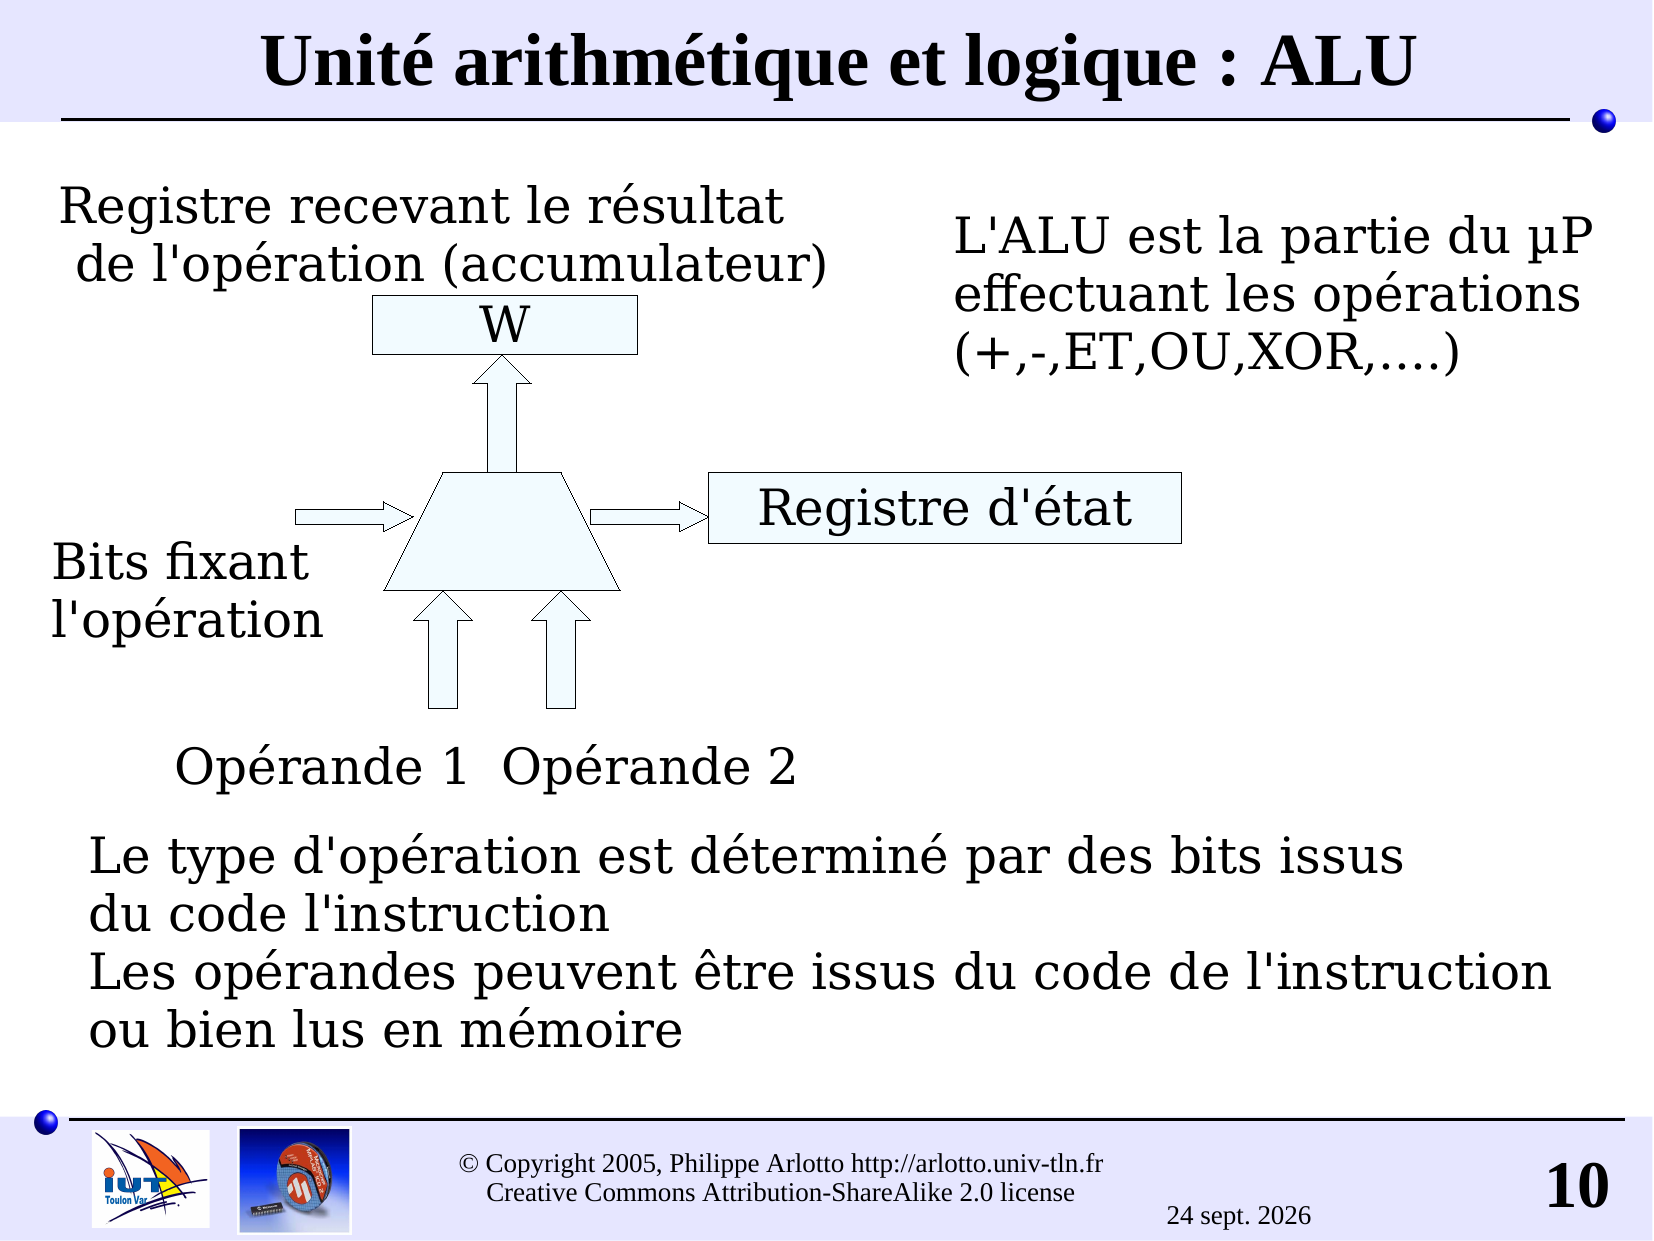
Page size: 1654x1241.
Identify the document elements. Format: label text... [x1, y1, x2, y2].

title Unité arithmétique et logique : ALU [95, 14, 1585, 107]
text_box [383, 355, 621, 709]
picture [237, 1126, 352, 1235]
text_box Opérande 2 [501, 738, 800, 797]
text_box L'ALU est la partie du µP effectuant les opérations (+,-,ET,OU,XOR,....) [953, 206, 1595, 443]
text_box [590, 501, 708, 532]
text_box Bits fixant l'opération [51, 533, 325, 650]
text_box W [372, 295, 638, 355]
text_box Le type d'opération est déterminé par des bits issus du code l'instruction Les opérandes peuvent être issus du code de l'instruction ou bien lus en mémoire [88, 826, 1554, 1060]
text_box [295, 501, 414, 532]
text_box Opérande 1 [174, 738, 473, 797]
text_box Registre recevant le résultat de l'opération (accumulateur) [59, 177, 831, 294]
text_box Registre d'état [708, 472, 1182, 544]
